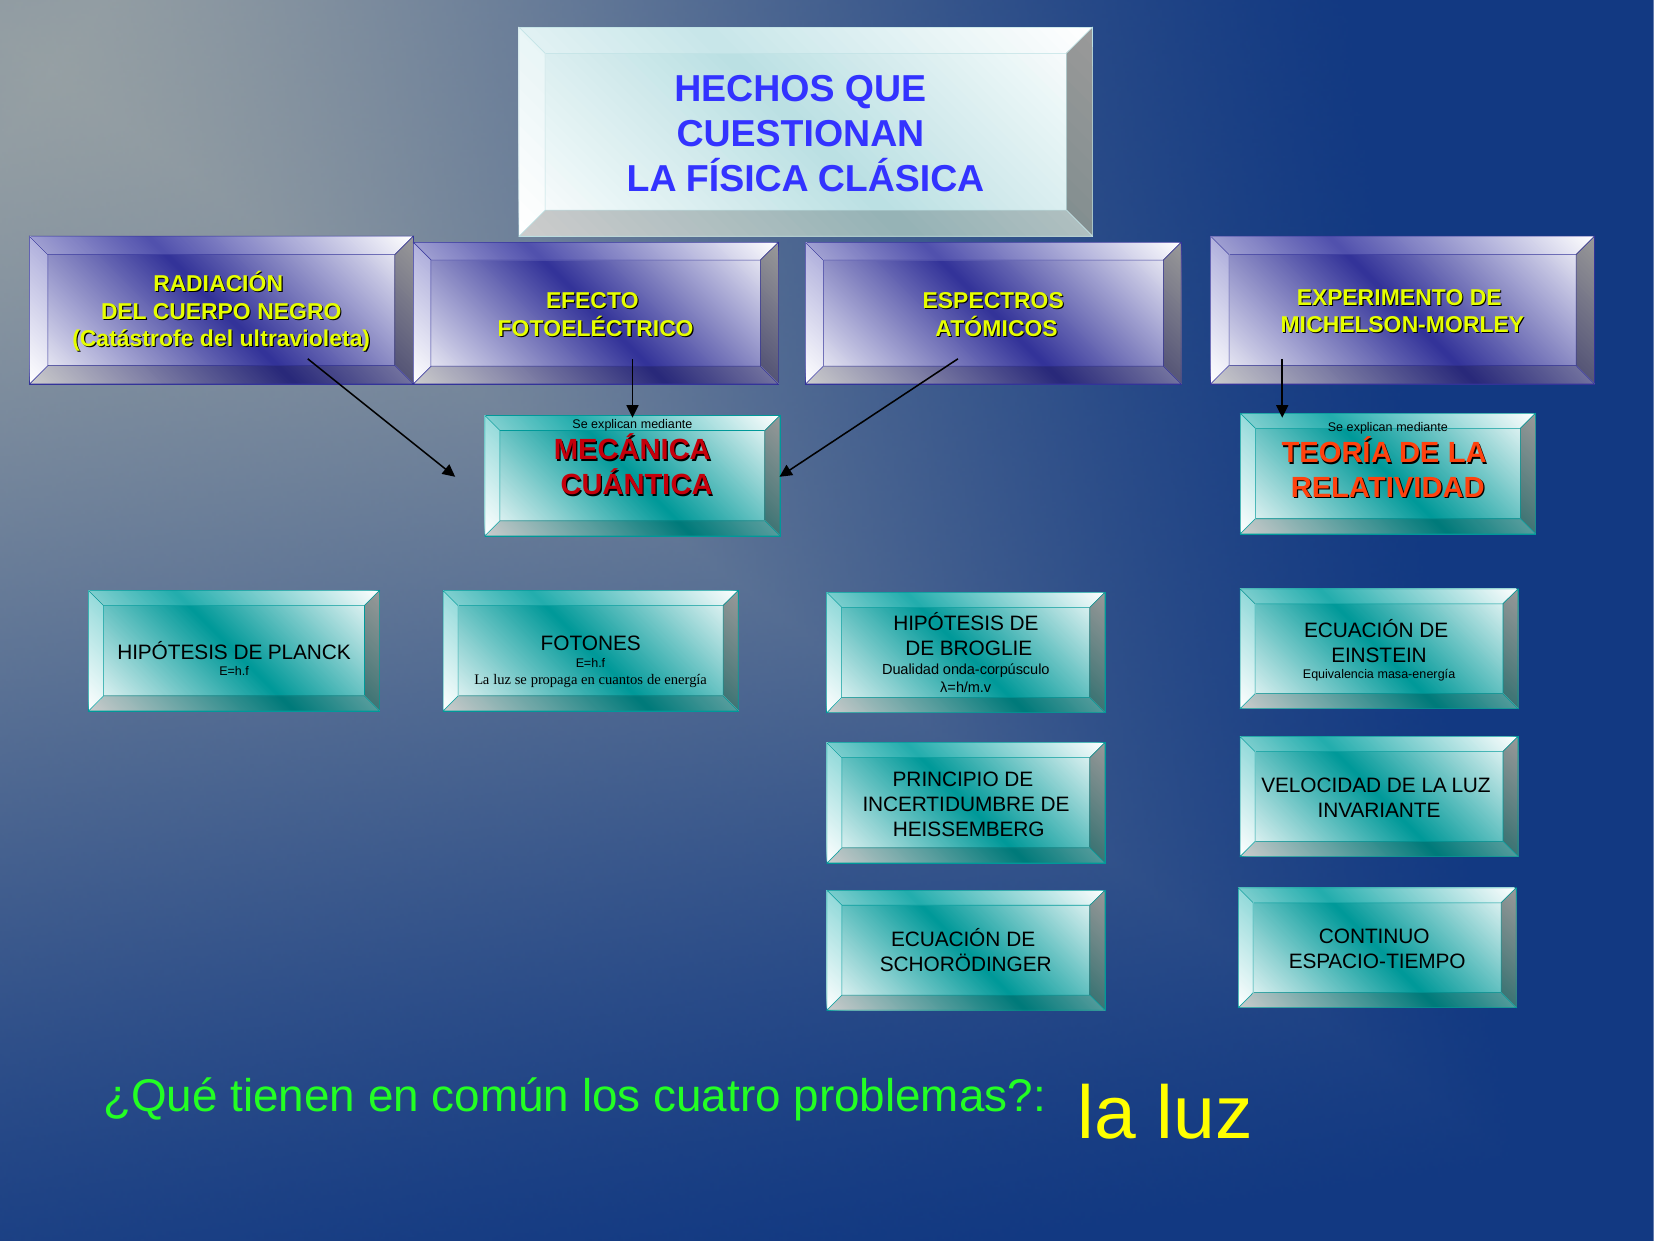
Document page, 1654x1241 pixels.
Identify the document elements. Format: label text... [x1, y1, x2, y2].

text_box ECUACIÓN DE EINSTEIN Equivalencia masa-energía [1256, 604, 1503, 693]
text_box EXPERIMENTO DE MICHELSON-MORLEY [1230, 255, 1576, 365]
text_box FOTONES E=h.f La luz se propaga en cuantos de energía [459, 606, 723, 695]
text_box HECHOS QUE CUESTIONAN LA FÍSICA CLÁSICA [546, 54, 1066, 210]
text_box RADIACIÓN DEL CUERPO NEGRO (Catástrofe del ultravioleta) [48, 255, 394, 365]
text_box HIPÓTESIS DE DE BROGLIE Dualidad onda-corpúsculo λ=h/m.v [842, 608, 1089, 697]
text_box ¿Qué tienen en común los cuatro problemas?: [88, 1062, 1062, 1130]
picture [0, 0, 1654, 1241]
text_box ESPECTROS ATÓMICOS [824, 261, 1163, 366]
text_box HIPÓTESIS DE PLANCK E=h.f [104, 606, 364, 695]
text_box Se explican mediante MECÁNICA CUÁNTICA [500, 431, 764, 520]
text_box Se explican mediante TEORÍA DE LA RELATIVIDAD [1256, 429, 1520, 518]
text_box ECUACIÓN DE SCHORÖDINGER [842, 906, 1089, 995]
text_box CONTINUO ESPACIO-TIEMPO [1254, 903, 1501, 992]
text_box EFECTO FOTOELÉCTRICO [431, 261, 760, 366]
text_box VELOCIDAD DE LA LUZ INVARIANTE [1256, 752, 1503, 841]
text_box la luz [1062, 1062, 1473, 1162]
text_box PRINCIPIO DE INCERTIDUMBRE DE HEISSEMBERG [842, 758, 1089, 847]
